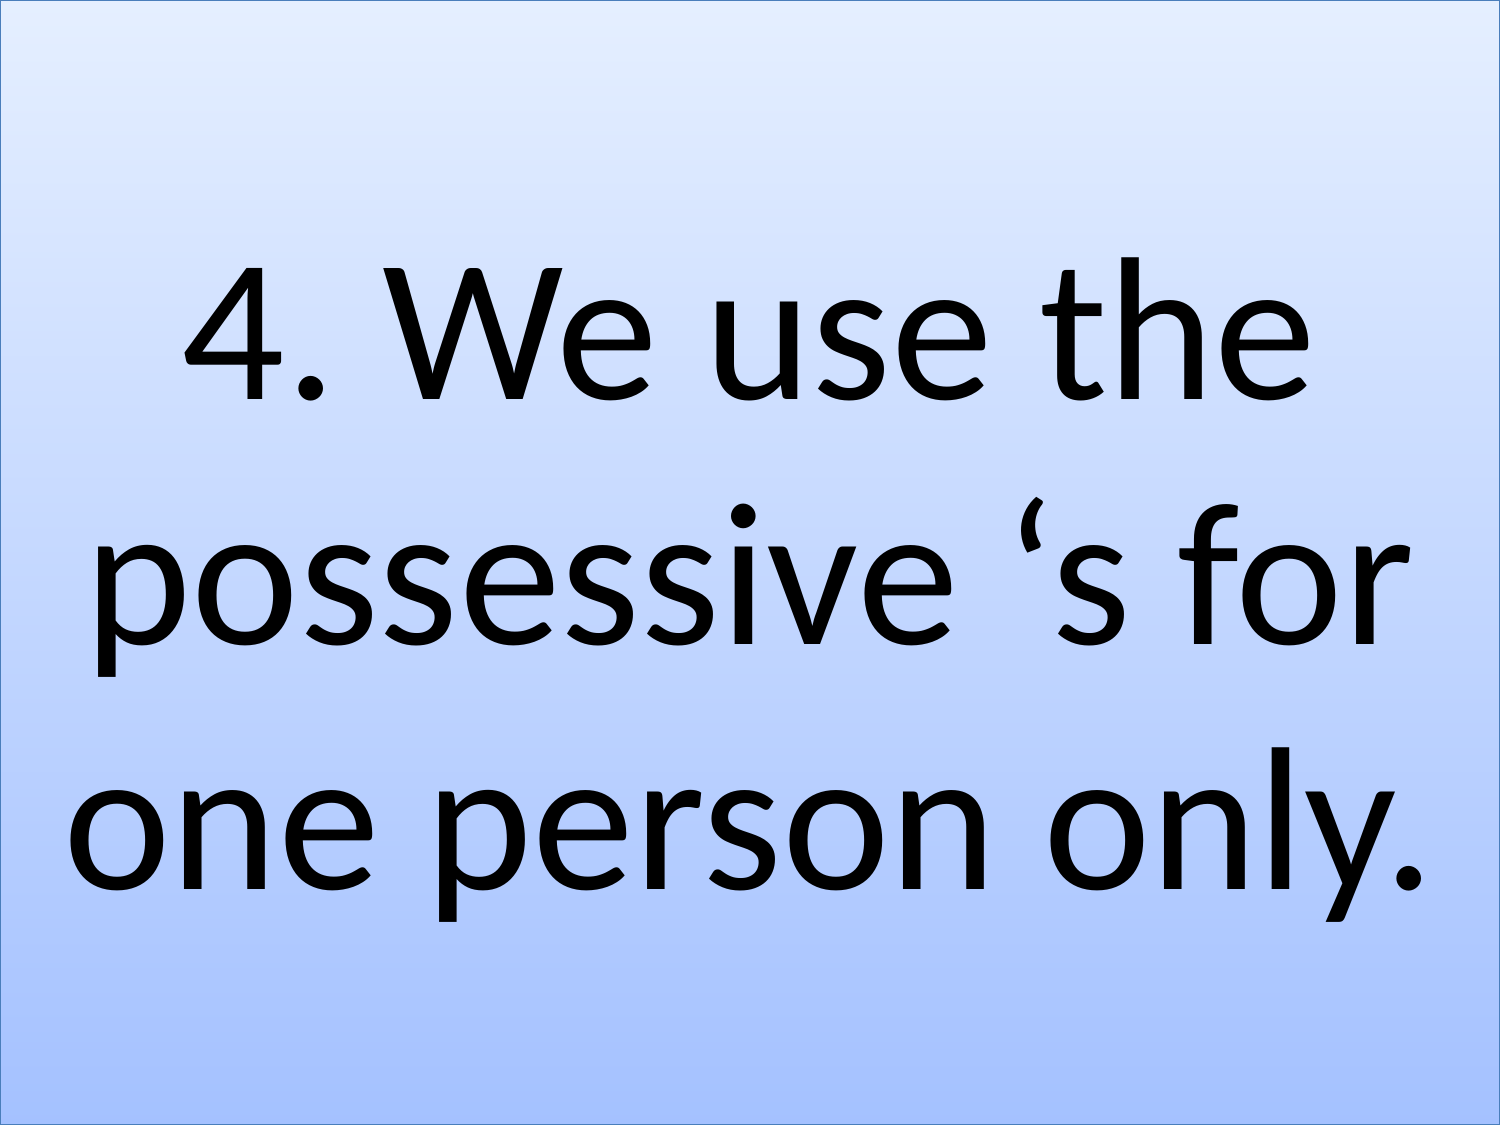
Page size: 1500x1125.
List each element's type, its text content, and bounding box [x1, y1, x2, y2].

title 4. We use the possessive ‘s for one person only. [0, 0, 1500, 1125]
